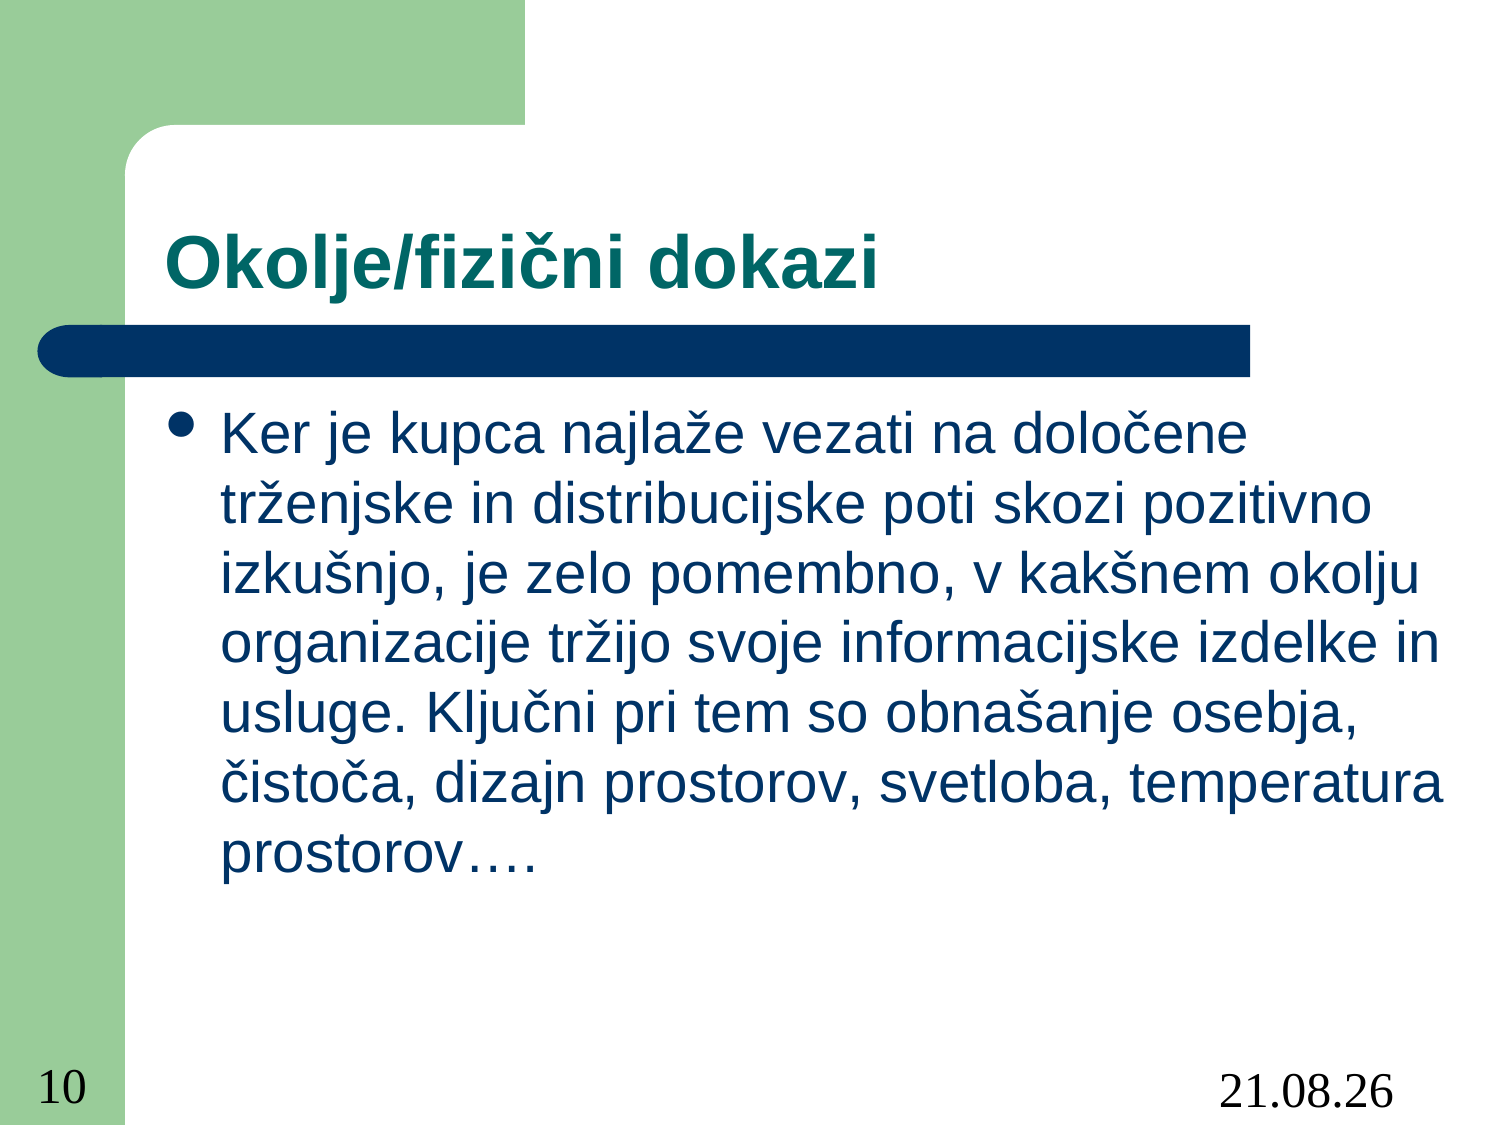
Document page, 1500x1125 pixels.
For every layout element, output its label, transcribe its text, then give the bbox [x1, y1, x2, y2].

list Ker je kupca najlaže vezati na določene trženjske in distribucijske poti skozi pozitivno izkušnjo, je zelo pomembno, v kakšnem okolju organizacije tržijo svoje informacijske izdelke in usluge. Ključni pri tem so obnašanje osebja, čistoča, dizajn prostorov, svetloba, temperatura prostorov…. [149, 387, 1463, 1000]
title Okolje/fizični dokazi [149, 124, 1463, 313]
